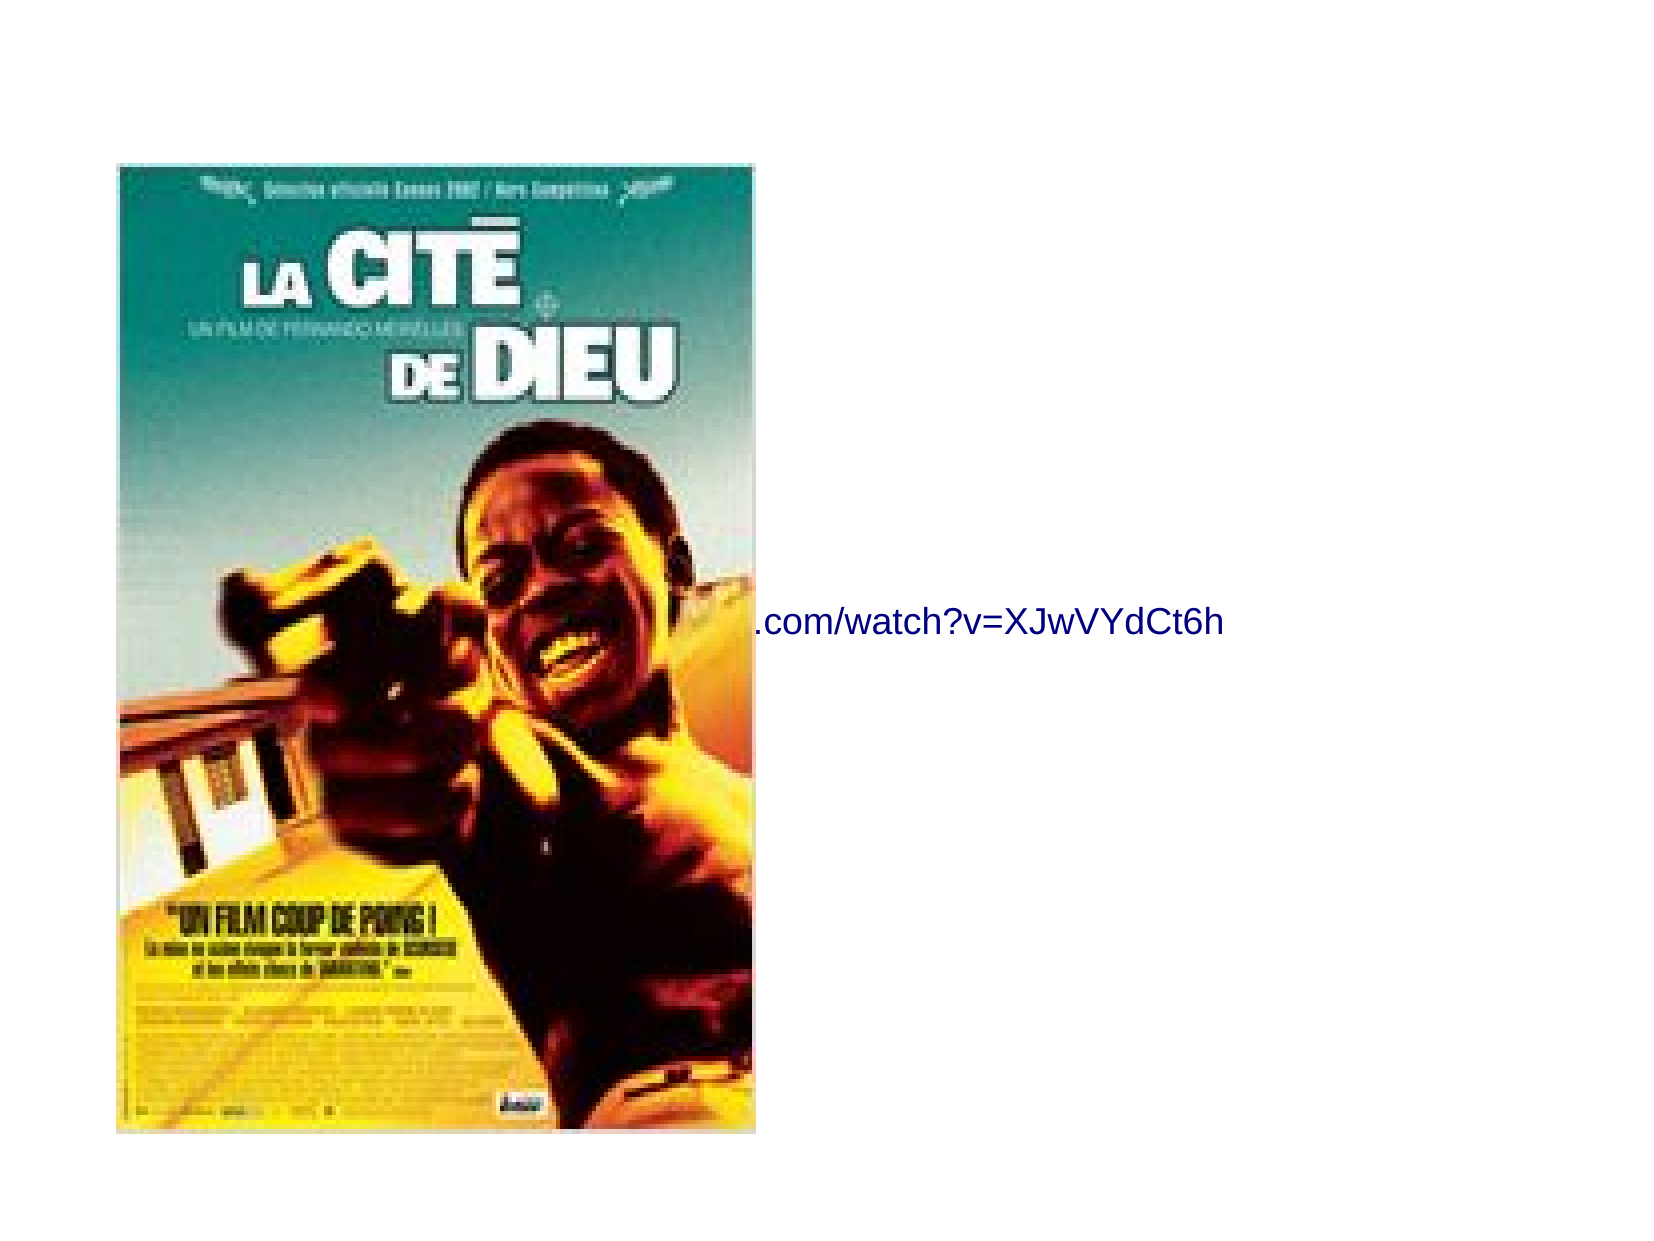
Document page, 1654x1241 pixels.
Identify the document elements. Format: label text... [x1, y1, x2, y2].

text_box https://www.youtube.com/watch?v=XJwVYdCt6h0 [756, 593, 1256, 651]
picture [116, 163, 756, 1134]
